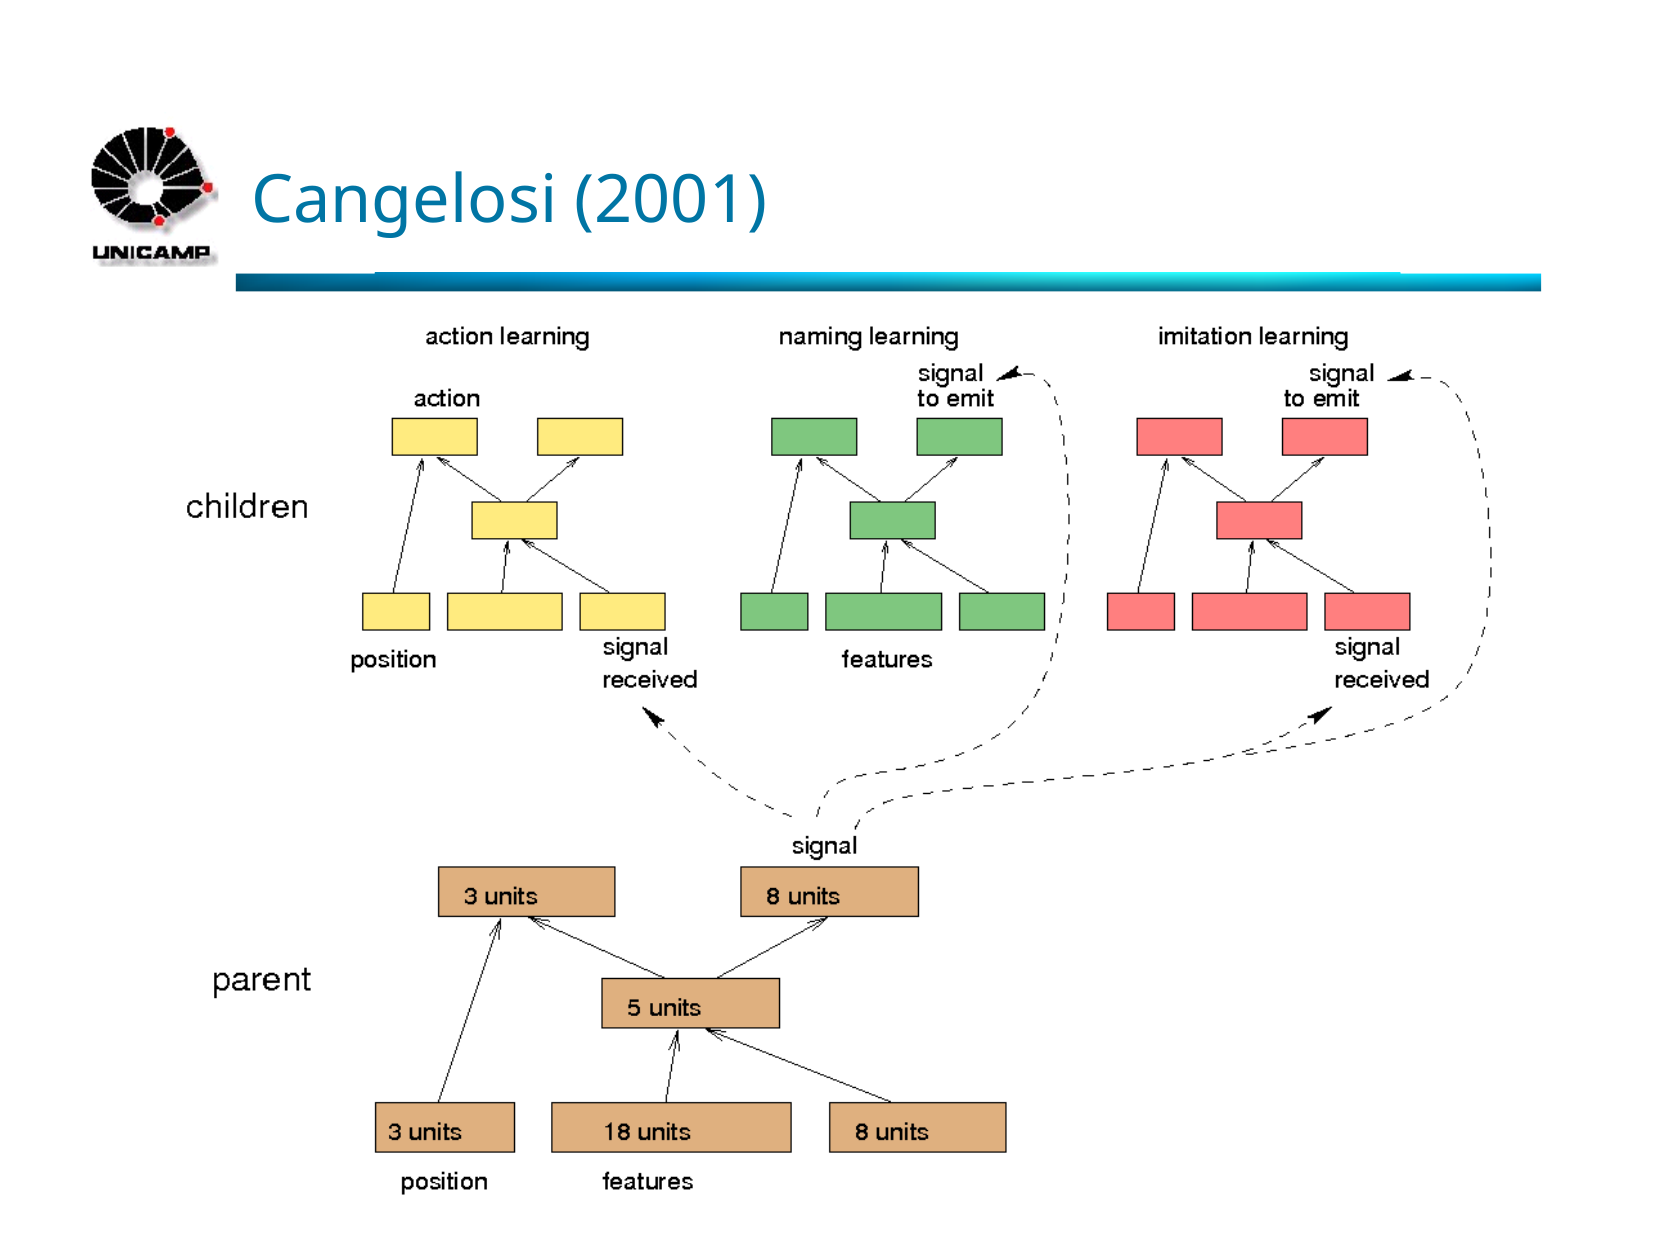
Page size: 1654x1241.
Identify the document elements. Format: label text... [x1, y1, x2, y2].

title Cangelosi (2001) [236, 41, 1580, 248]
picture [186, 314, 1493, 1201]
picture [125, 272, 1654, 295]
